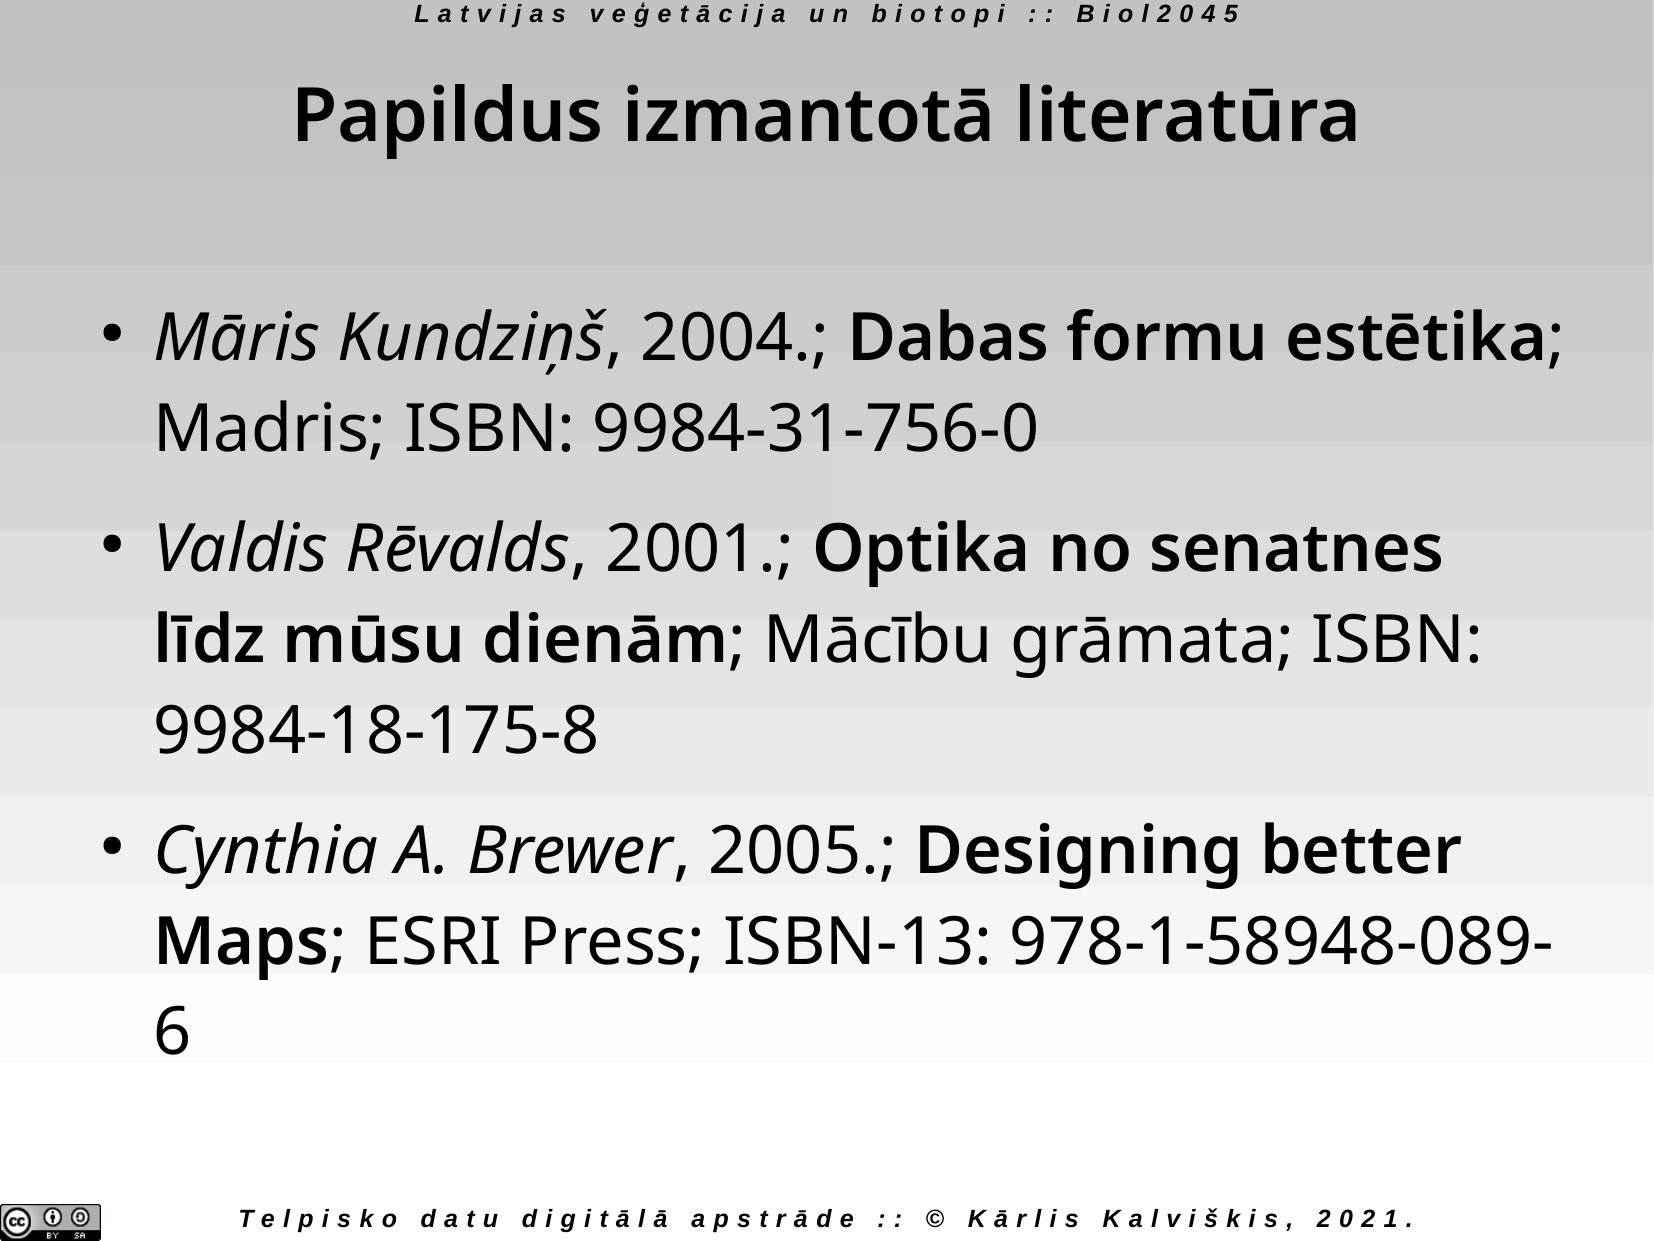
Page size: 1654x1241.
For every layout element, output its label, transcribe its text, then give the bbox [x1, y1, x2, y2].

picture [0, 0, 1654, 1241]
title Papildus izmantotā literatūra [29, 40, 1625, 288]
list Māris Kundziņš, 2004.; Dabas formu estētika; Madris; ISBN: 9984-31-756-0 Valdis Rēvalds, 2001.; Optika no senatnes līdz mūsu dienām; Mācību grāmata; ISBN: 9984-18-175-8 Cynthia A. Brewer, 2005.; Designing better Maps; ESRI Press; ISBN-13: 978-1-58948-089-6 [82, 289, 1571, 1113]
